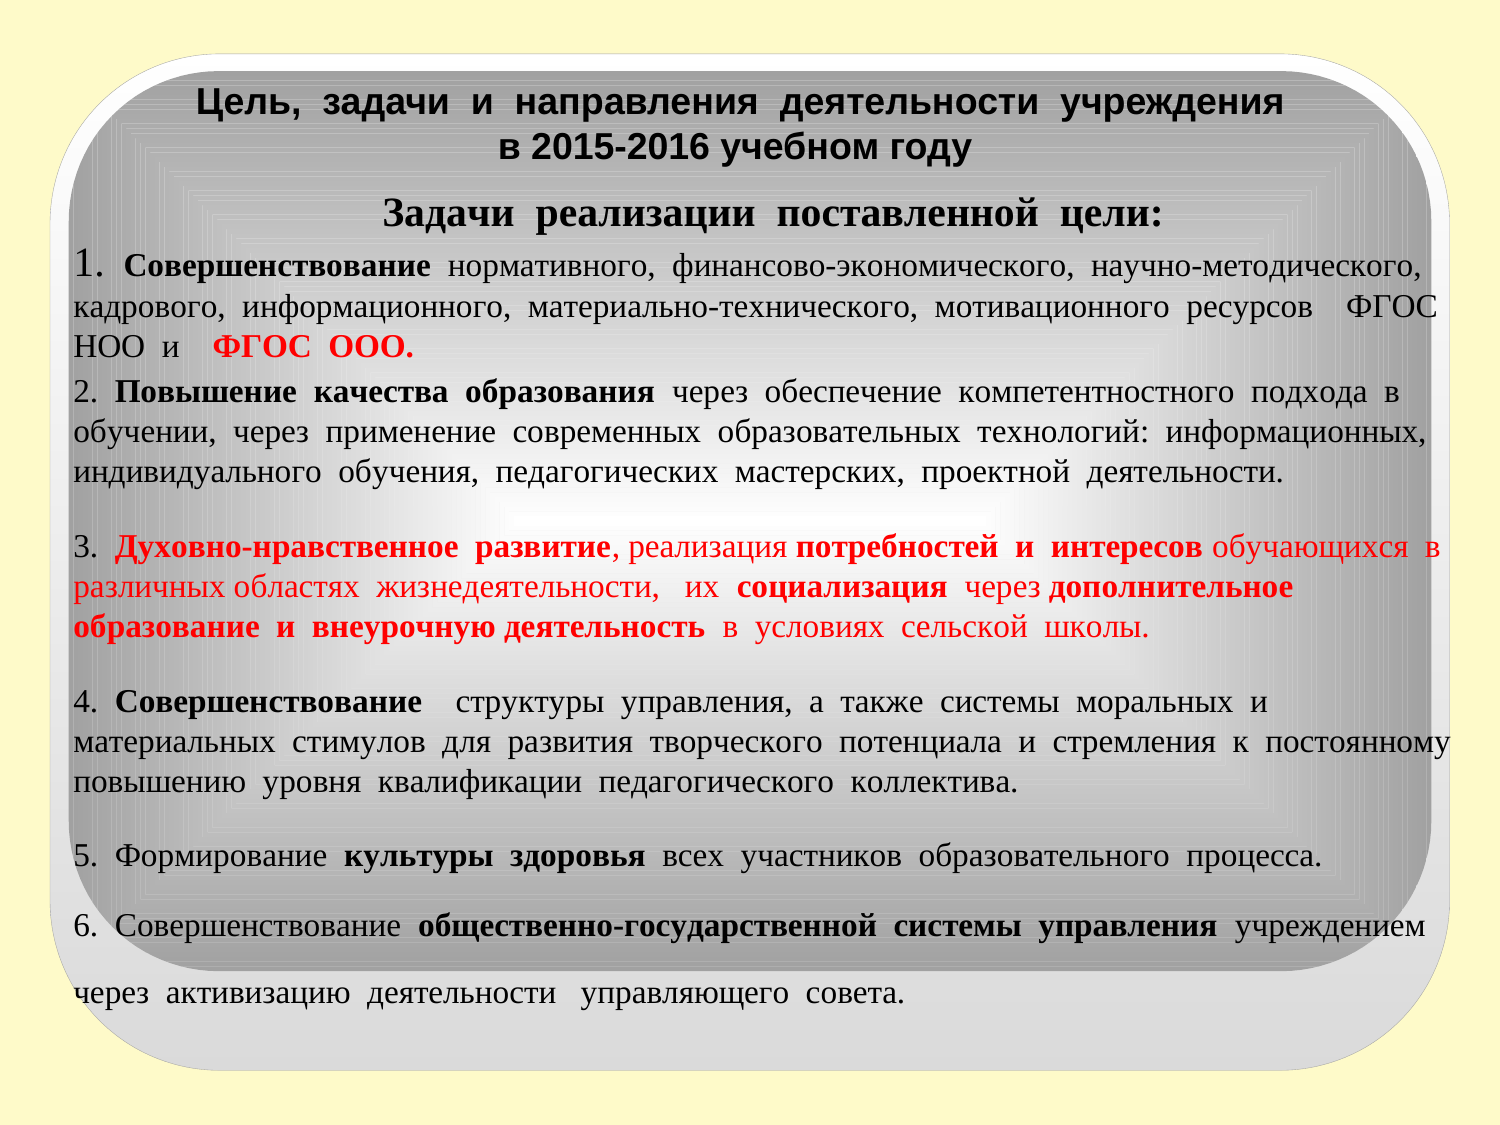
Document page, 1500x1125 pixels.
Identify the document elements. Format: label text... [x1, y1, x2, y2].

title Цель, задачи и направления деятельности учреждения в 2015-2016 учебном году [133, 69, 1359, 177]
text_box Задачи реализации поставленной цели: 1. Совершенствование нормативного, финансово-экономического, научно-методического, кадрового, информационного, материально-технического, мотивационного ресурсов ФГОС НОО и ФГОС ООО. 2. Повышение качества образования через обеспечение компетентностного подхода в обучении, через применение современных образовательных технологий: информационных, индивидуального обучения, педагогических мастерских, проектной деятельности. 3. Духовно-нравственное развитие, реализация потребностей и интересов обучающихся в различных областях жизнедеятельности, их социализация через дополнительное образование и внеурочную деятельность в условиях сельской школы. 4. Совершенствование структуры управления, а также системы моральных и материальных стимулов для развития творческого потенциала и стремления к постоянному повышению уровня квалификации педагогического коллектива. 5. Формирование культуры здоровья всех участников образовательного процесса. 6. Совершенствование общественно-государственной системы управления учреждением через активизацию деятельности управляющего совета. [58, 177, 1489, 1016]
